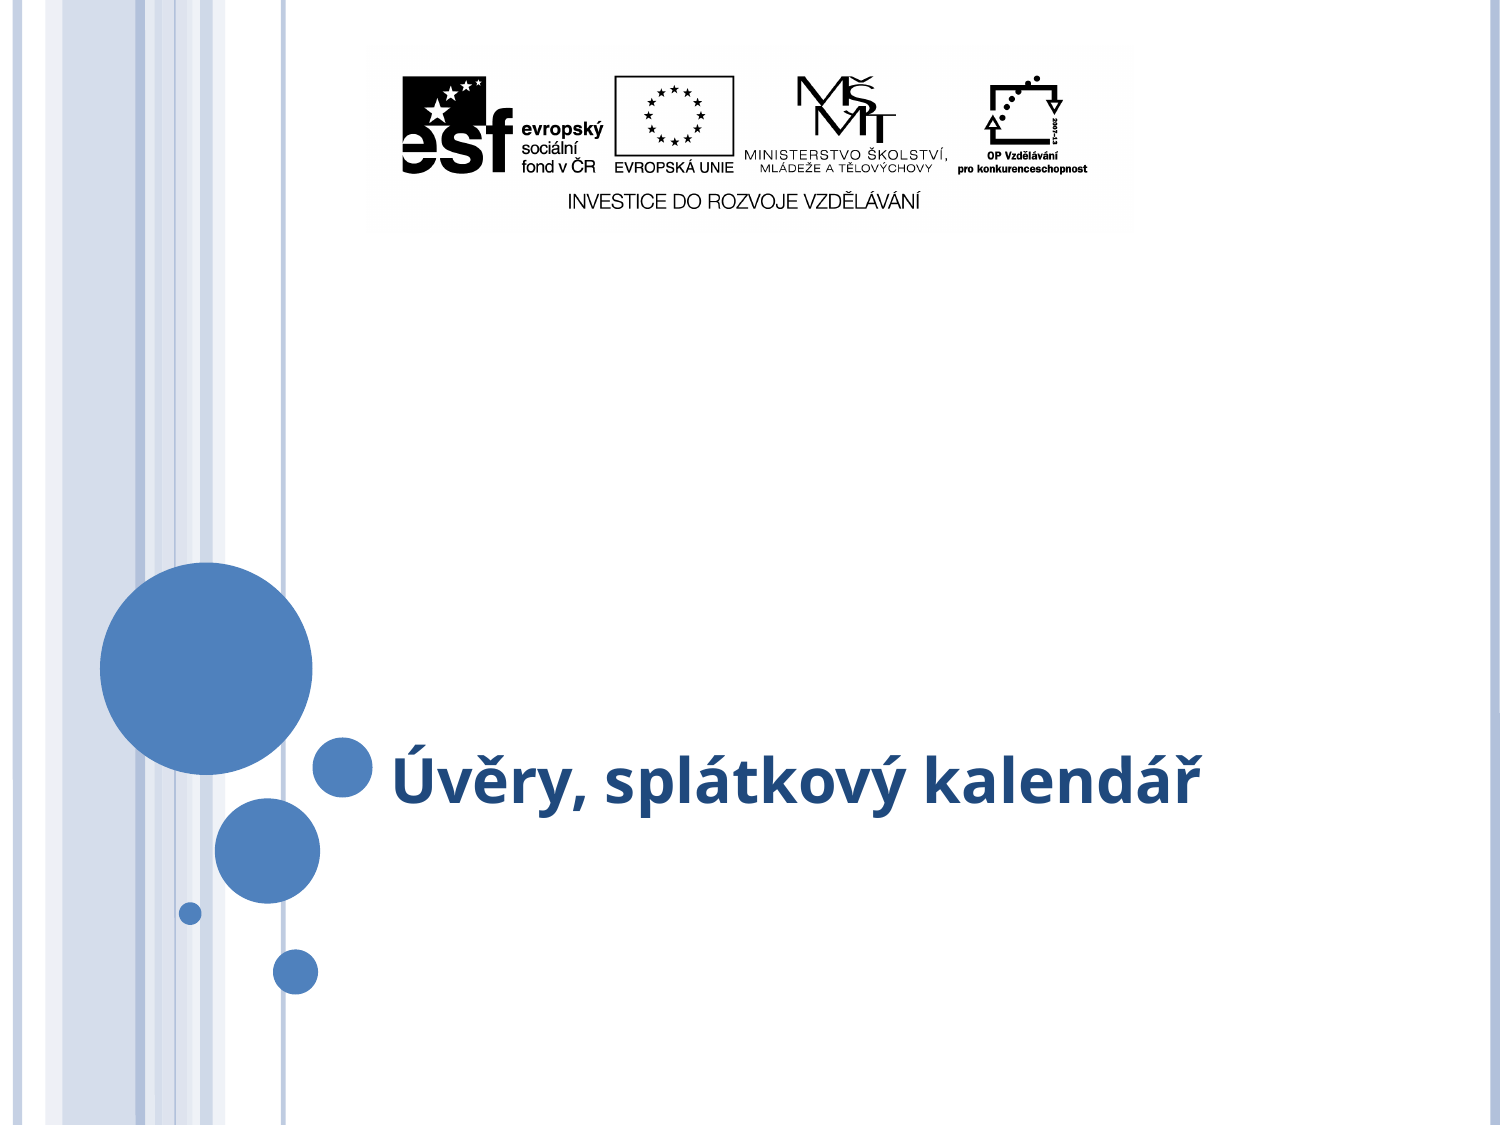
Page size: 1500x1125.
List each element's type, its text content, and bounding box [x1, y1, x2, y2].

title Úvěry, splátkový kalendář [375, 512, 1388, 824]
picture [366, 45, 1134, 233]
